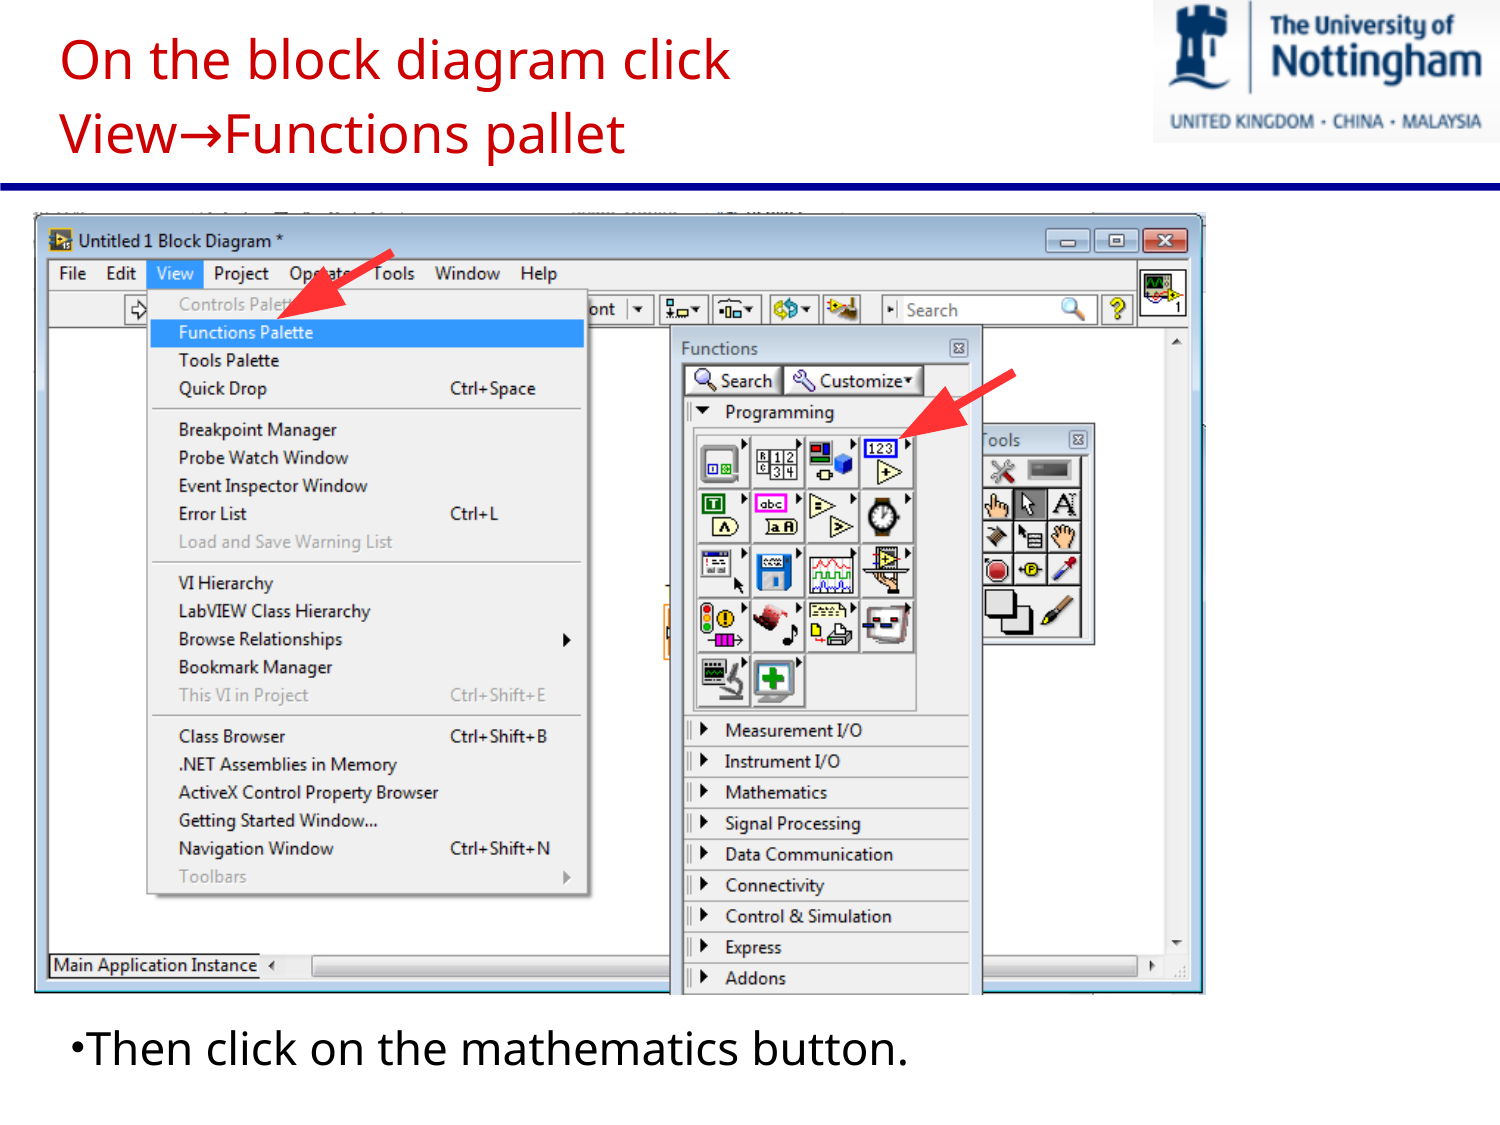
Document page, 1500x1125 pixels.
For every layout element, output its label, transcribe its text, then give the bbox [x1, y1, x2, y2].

text_box Then click on the mathematics button. [55, 1011, 1278, 1125]
picture [1153, 0, 1500, 143]
picture [33, 212, 1206, 995]
title On the block diagram click View→Functions pallet [59, 32, 870, 159]
